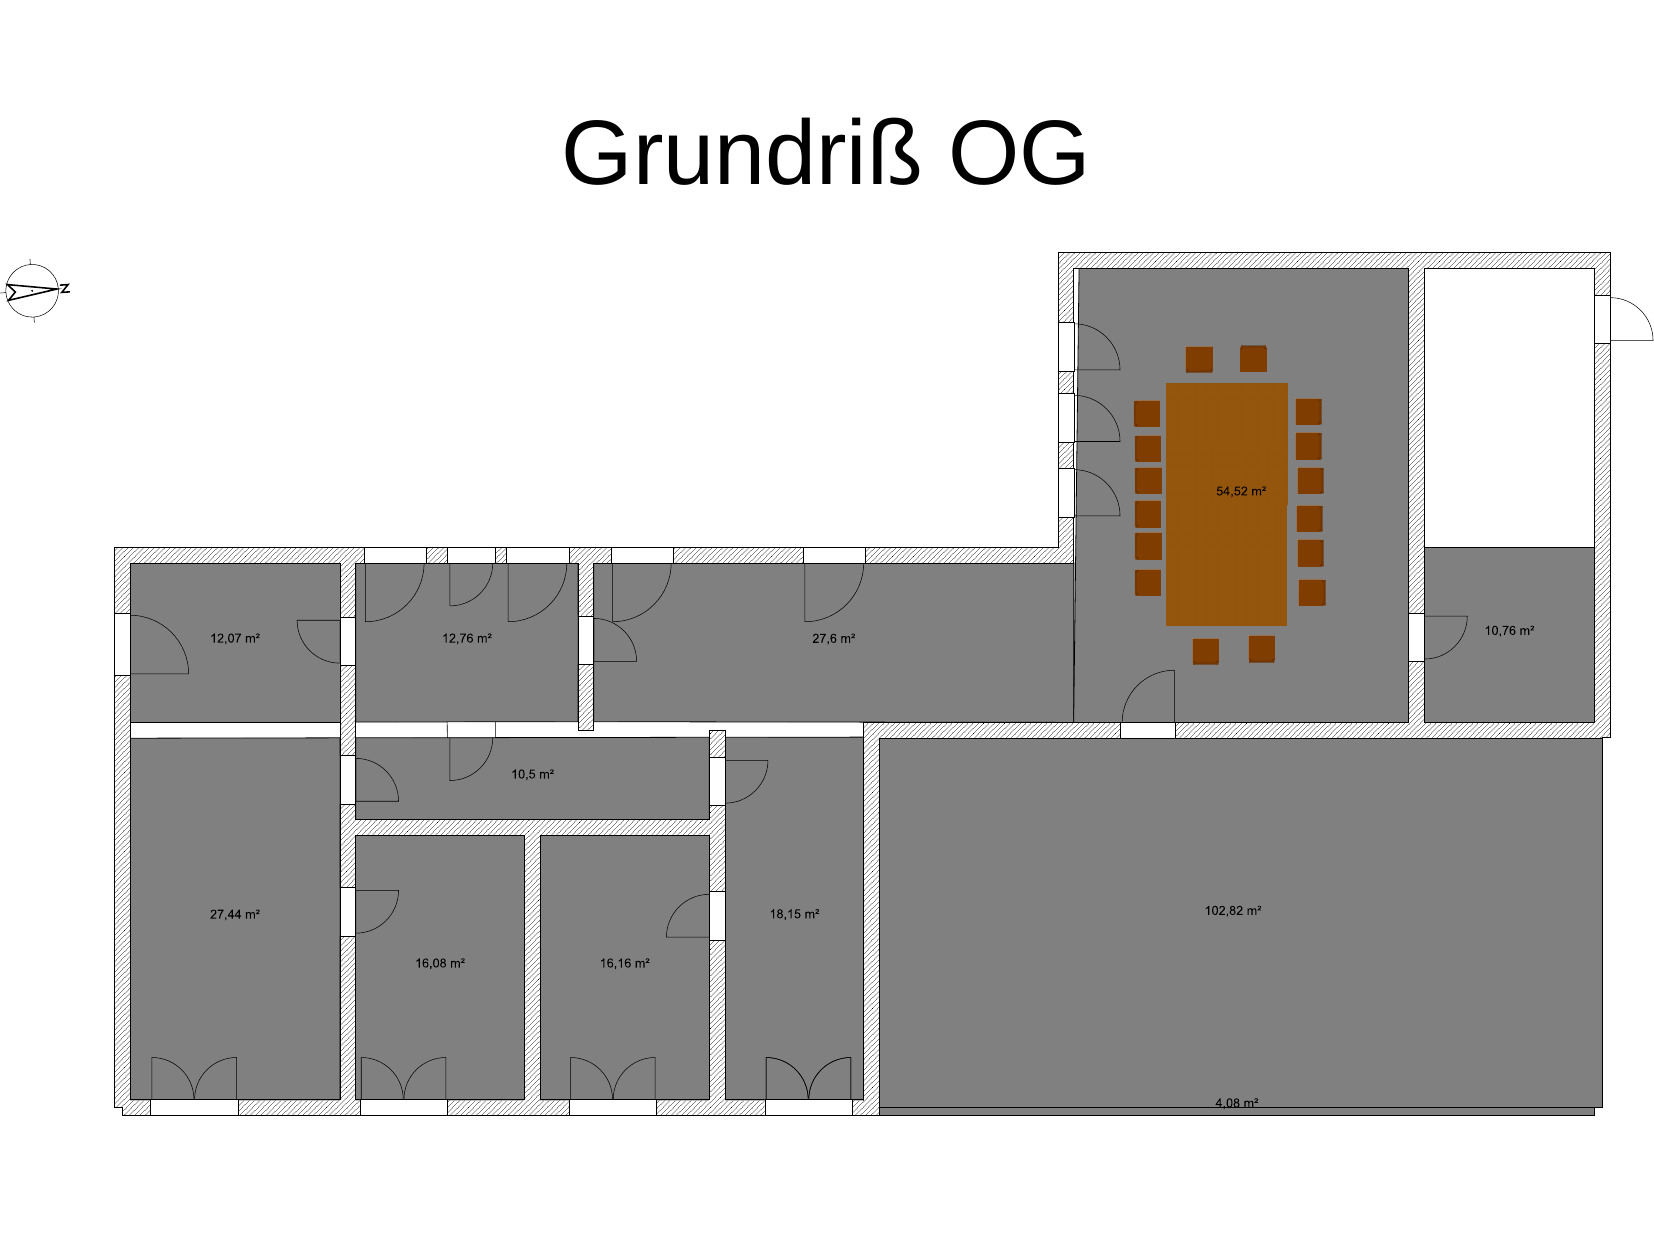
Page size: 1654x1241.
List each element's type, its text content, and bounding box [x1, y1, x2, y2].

picture [0, 252, 1654, 1241]
title Grundriß OG [82, 49, 1571, 252]
